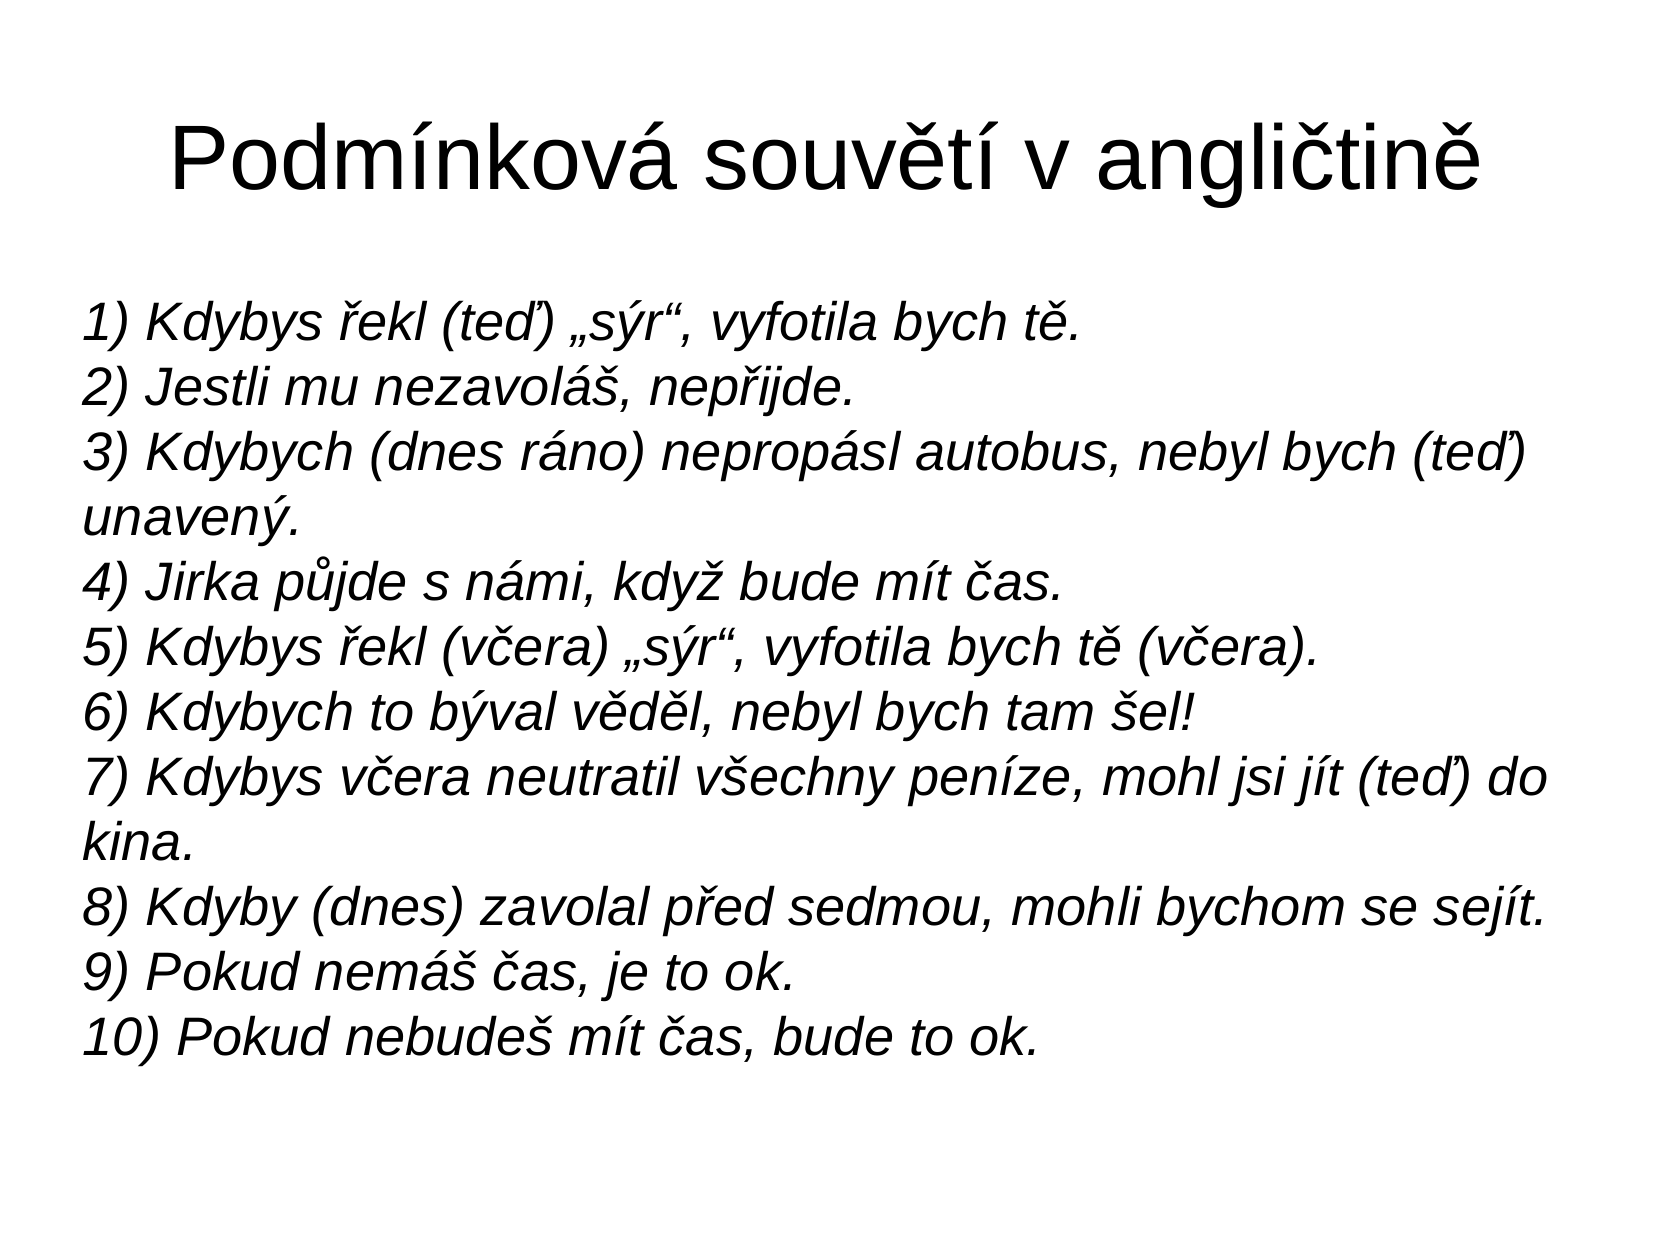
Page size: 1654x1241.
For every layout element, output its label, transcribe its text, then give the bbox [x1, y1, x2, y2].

text_box Podmínková souvětí v angličtině [83, 49, 1571, 256]
text_box 1) Kdybys řekl (teď) „sýr“, vyfotila bych tě. 2) Jestli mu nezavoláš, nepřijde. 3) Kdybych (dnes ráno) nepropásl autobus, nebyl bych (teď) unavený. 4) Jirka půjde s námi, když bude mít čas. 5) Kdybys řekl (včera) „sýr“, vyfotila bych tě (včera). 6) Kdybych to býval věděl, nebyl bych tam šel! 7) Kdybys včera neutratil všechny peníze, mohl jsi jít (teď) do kina. 8) Kdyby (dnes) zavolal před sedmou, mohli bychom se sejít. 9) Pokud nemáš čas, je to ok. 10) Pokud nebudeš mít čas, bude to ok. [83, 287, 1571, 1013]
